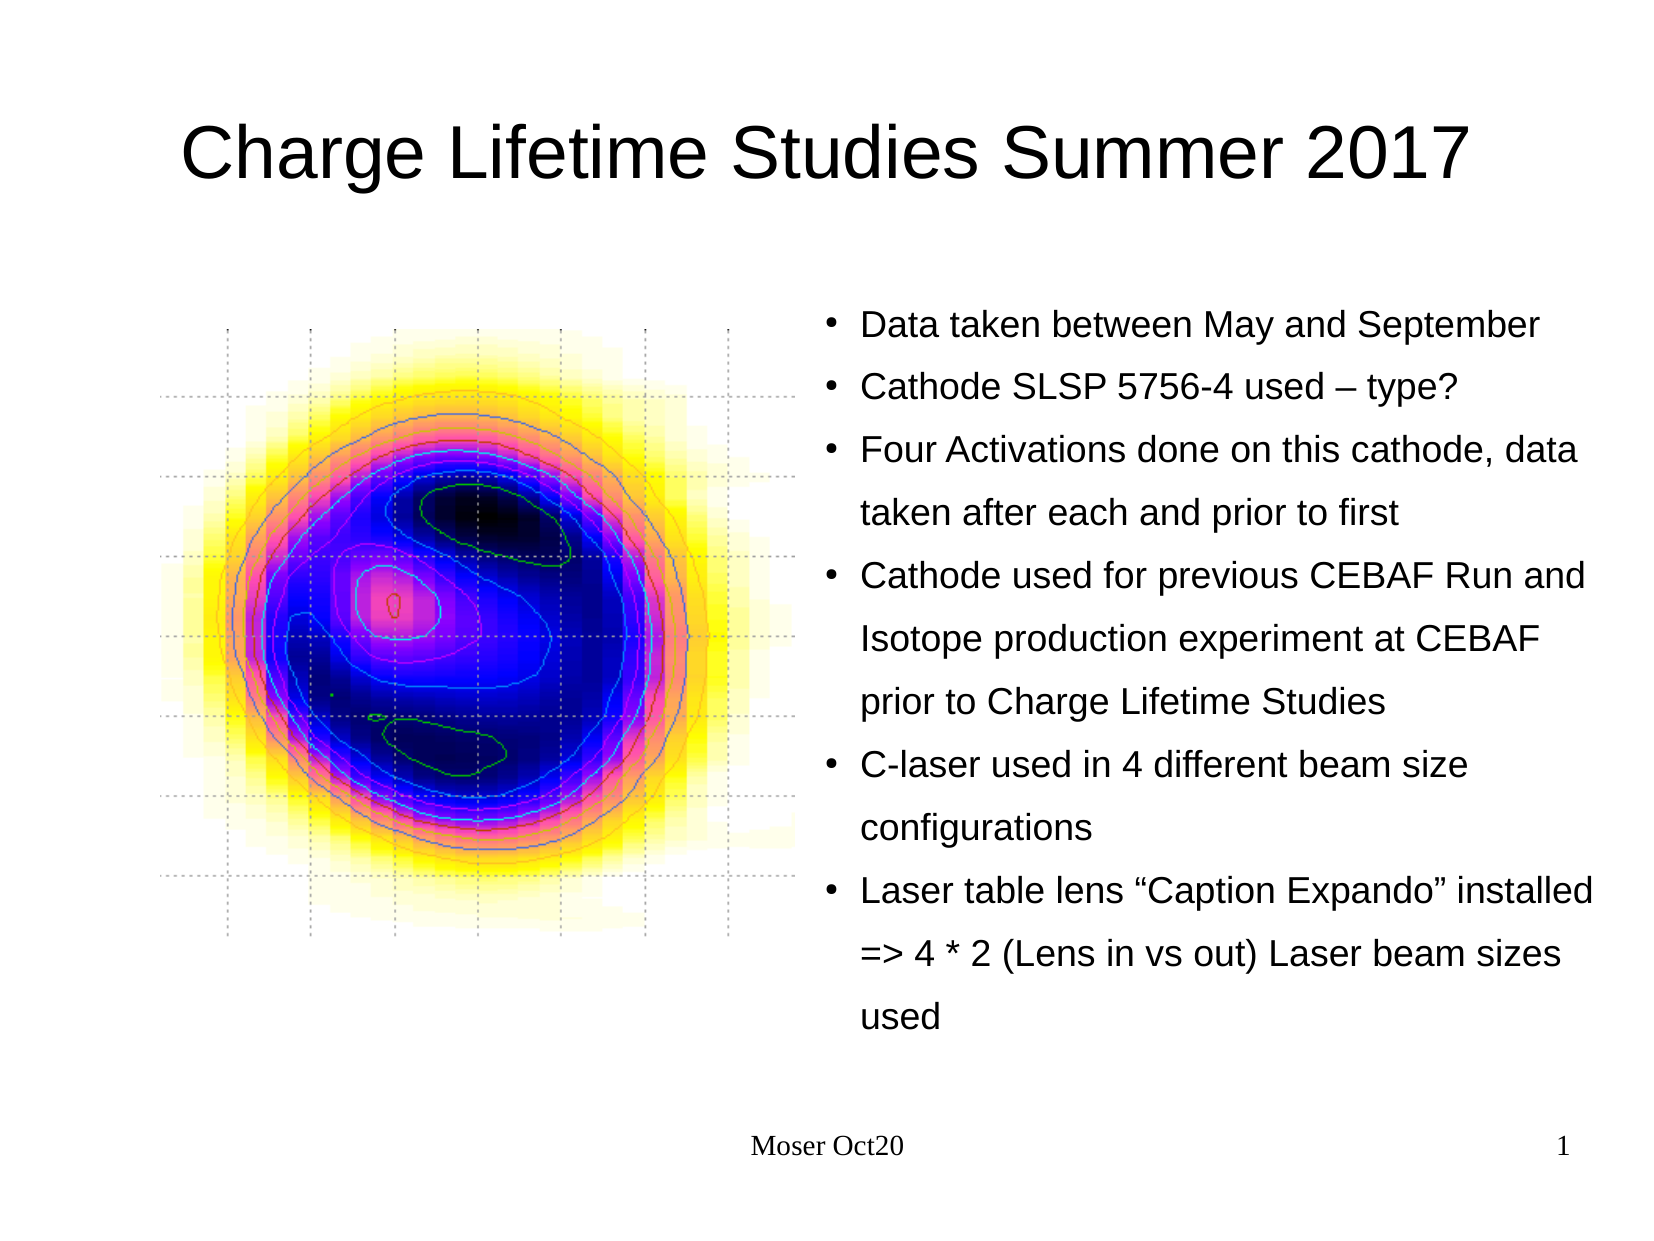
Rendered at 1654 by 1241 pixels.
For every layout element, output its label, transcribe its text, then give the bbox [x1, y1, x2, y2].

title Charge Lifetime Studies Summer 2017 [82, 49, 1571, 257]
picture [160, 329, 796, 938]
text_box Data taken between May and September Cathode SLSP 5756-4 used – type? Four Activations done on this cathode, data taken after each and prior to first Cathode used for previous CEBAF Run and Isotope production experiment at CEBAF prior to Charge Lifetime Studies C-laser used in 4 different beam size configurations Laser table lens “Caption Expando” installed => 4 * 2 (Lens in vs out) Laser beam sizes used [810, 274, 1621, 1078]
